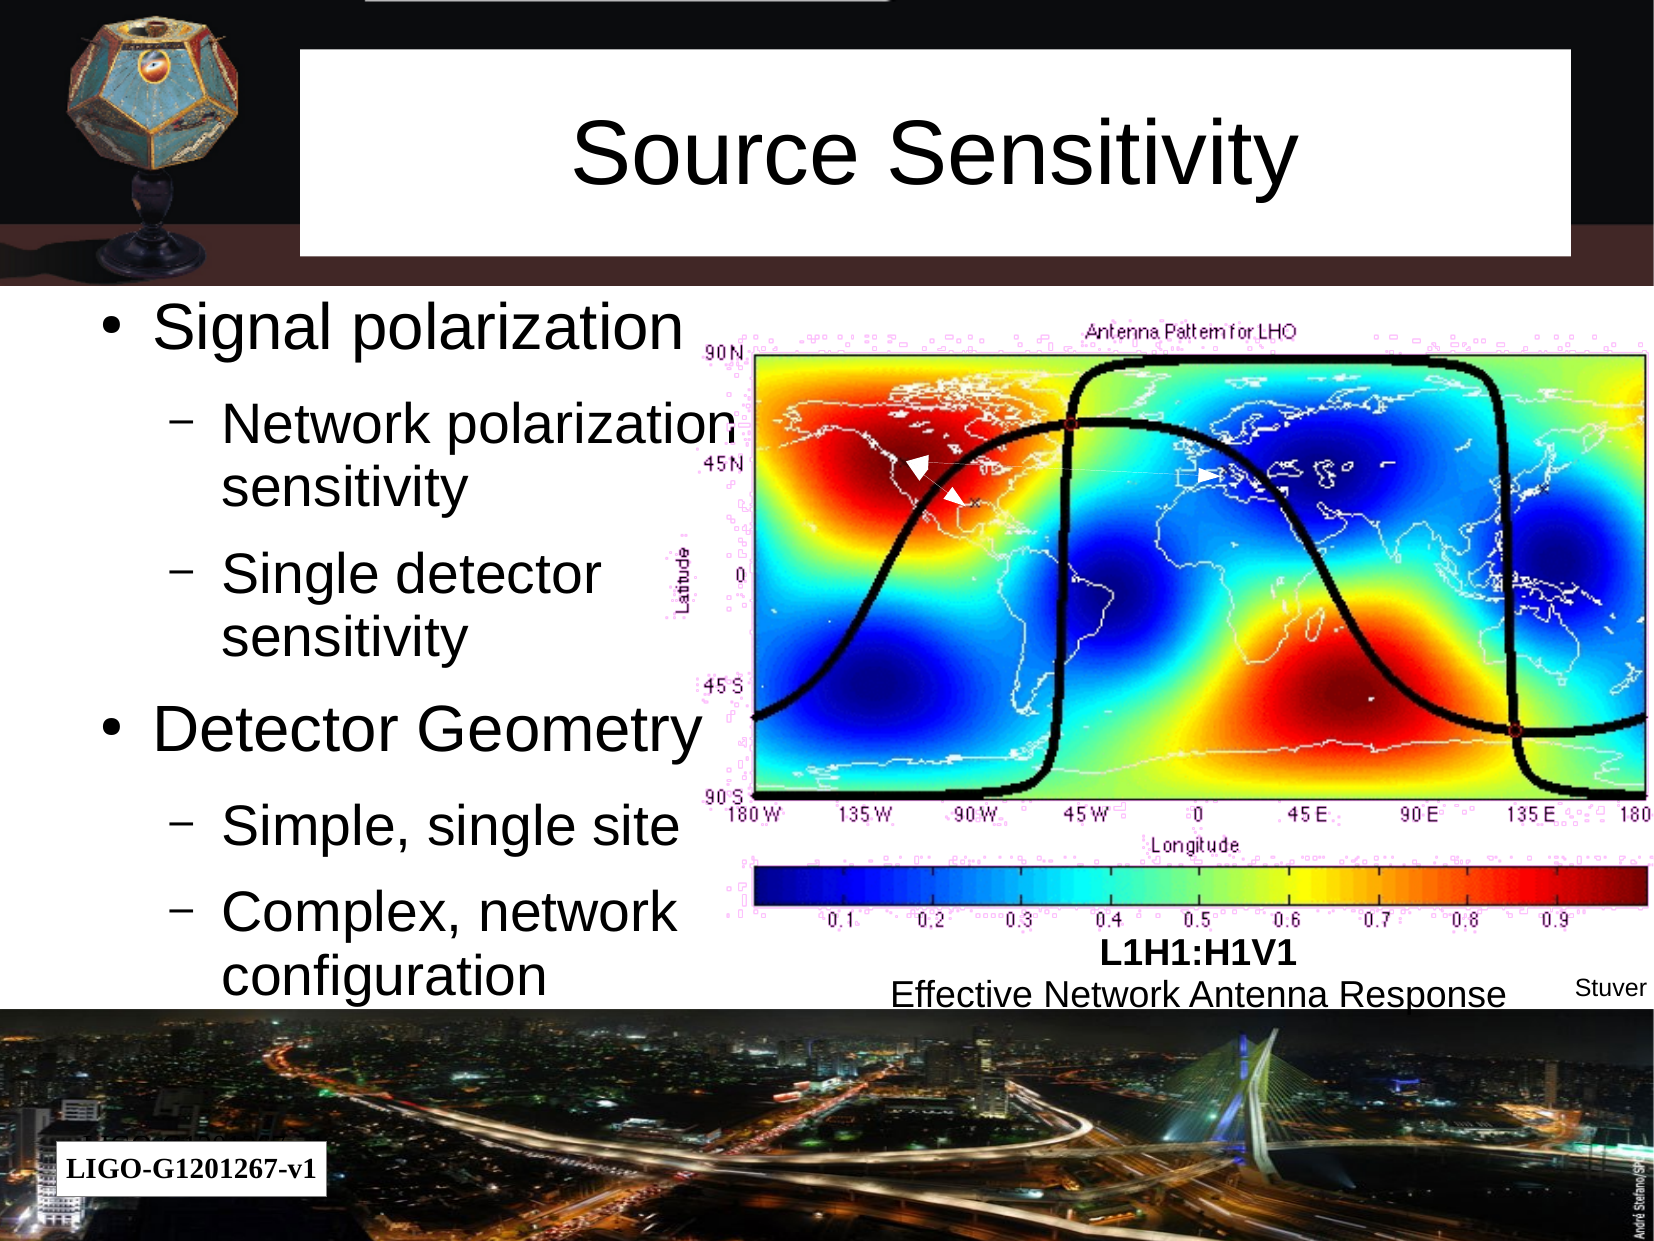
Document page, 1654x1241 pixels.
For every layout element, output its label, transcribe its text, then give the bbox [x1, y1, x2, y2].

title Source Sensitivity [300, 49, 1571, 257]
text_box Stuver [1560, 966, 1654, 1010]
list Signal polarization Network polarization sensitivity Single detector sensitivity Detector Geometry Simple, single site Complex, network configuration [82, 290, 605, 1010]
picture [0, 0, 1654, 1241]
